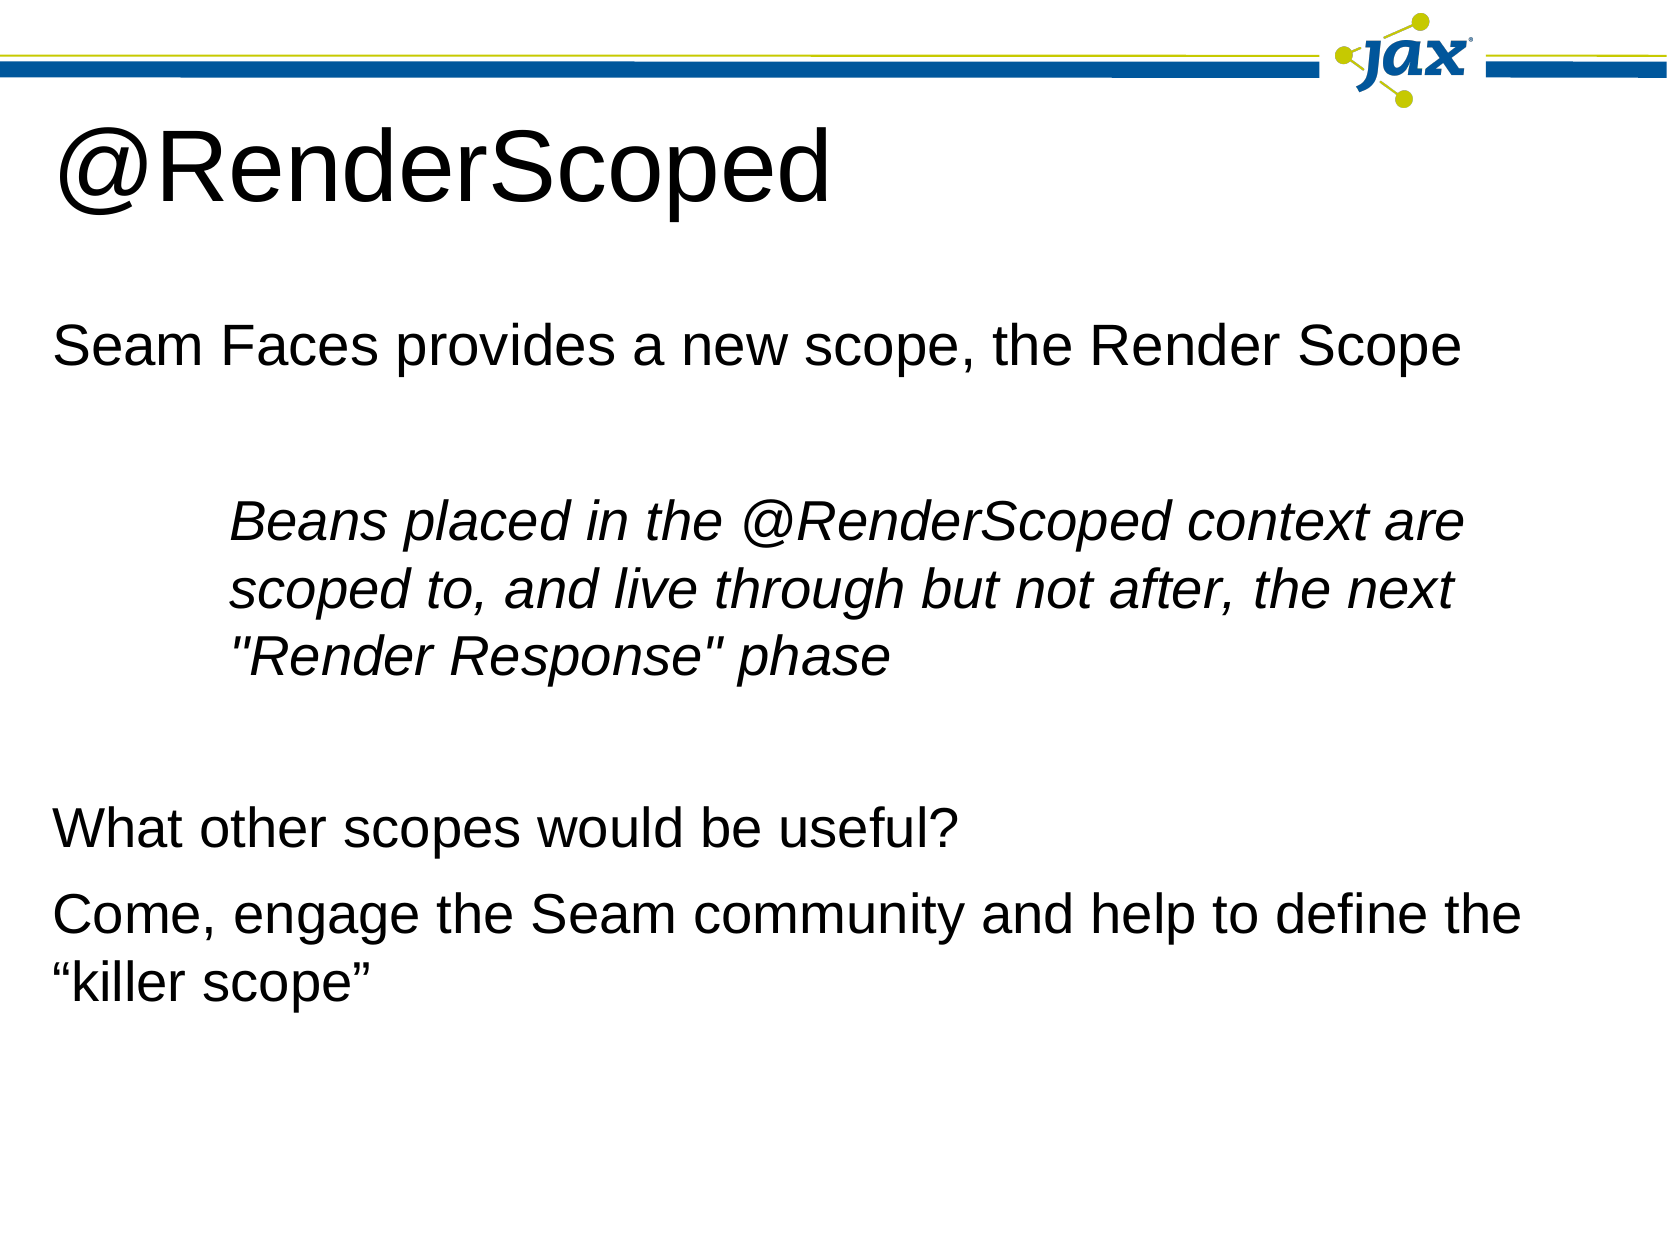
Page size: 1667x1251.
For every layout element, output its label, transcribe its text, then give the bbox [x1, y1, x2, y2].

title @RenderScoped [37, 91, 1651, 230]
list Seam Faces provides a new scope, the Render Scope Beans placed in the @RenderScoped context are scoped to, and live through but not after, the next "Render Response" phase What other scopes would be useful? Come, engage the Seam community and help to define the “killer scope” [37, 300, 1613, 1126]
picture [1335, 13, 1473, 91]
